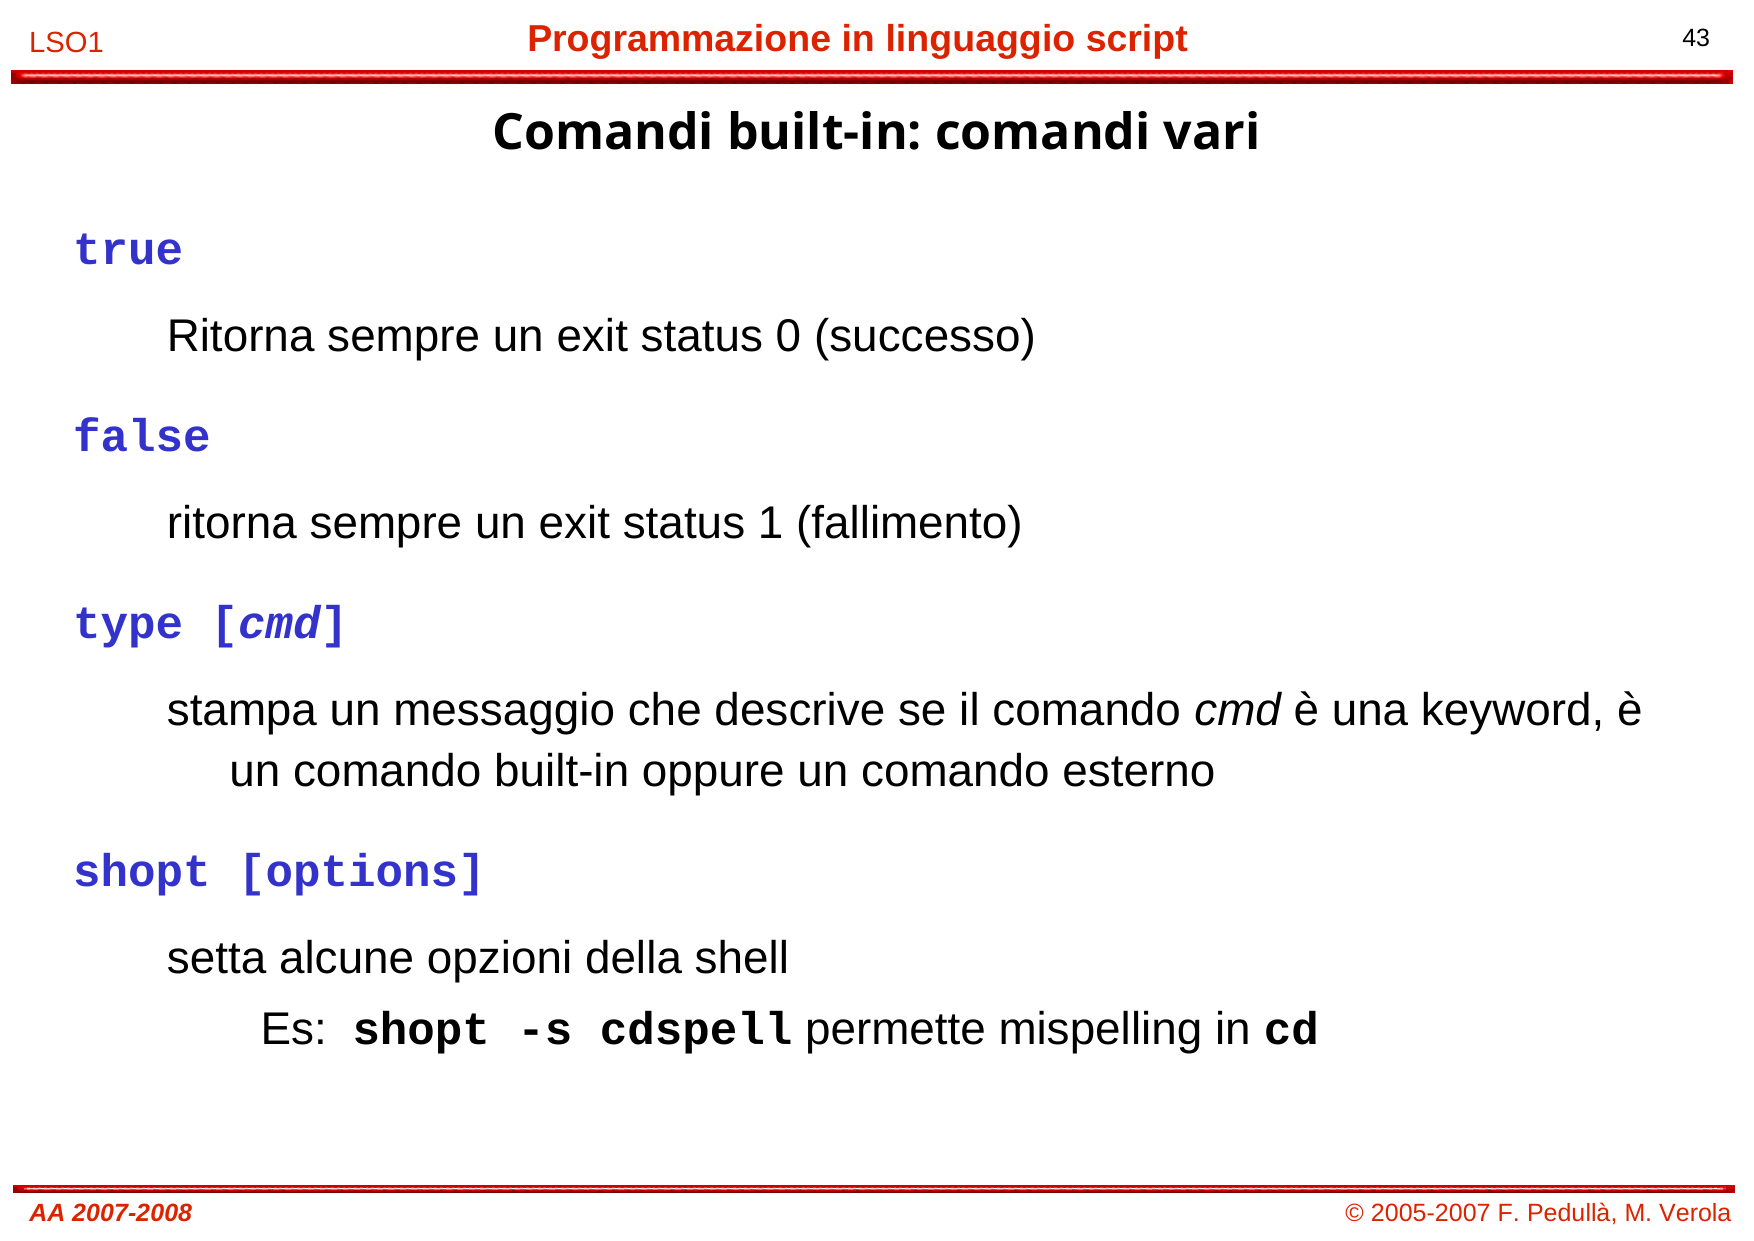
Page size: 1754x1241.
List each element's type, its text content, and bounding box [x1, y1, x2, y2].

title Comandi built-in: comandi vari [446, 84, 1307, 180]
list true Ritorna sempre un exit status 0 (successo) false ritorna sempre un exit status 1 (fallimento) type [cmd] stampa un messaggio che descrive se il comando cmd è una keyword, è un comando built-in oppure un comando esterno shopt [options] setta alcune opzioni della shell Es: shopt -s cdspell permette mispelling in cd [58, 206, 1696, 1084]
picture [13, 1185, 1735, 1193]
picture [11, 70, 1733, 84]
